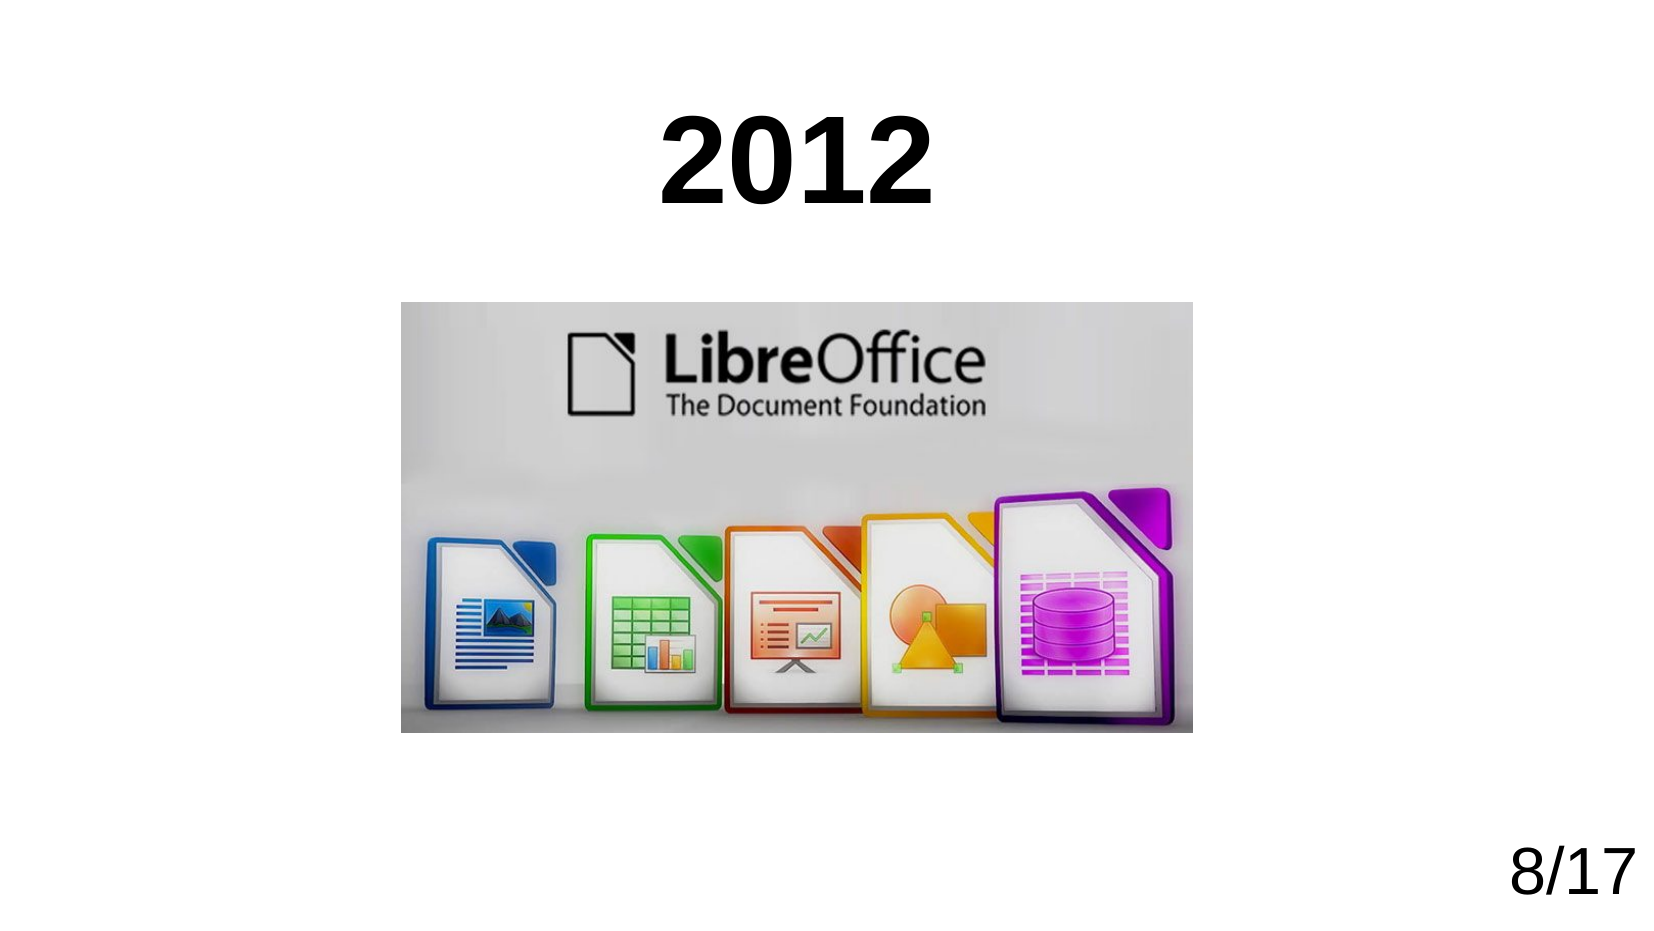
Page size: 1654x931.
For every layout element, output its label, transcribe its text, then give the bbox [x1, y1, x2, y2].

text_box 2012 [592, 82, 1003, 291]
picture [401, 302, 1193, 733]
text_box <número>/17 [1429, 826, 1654, 917]
